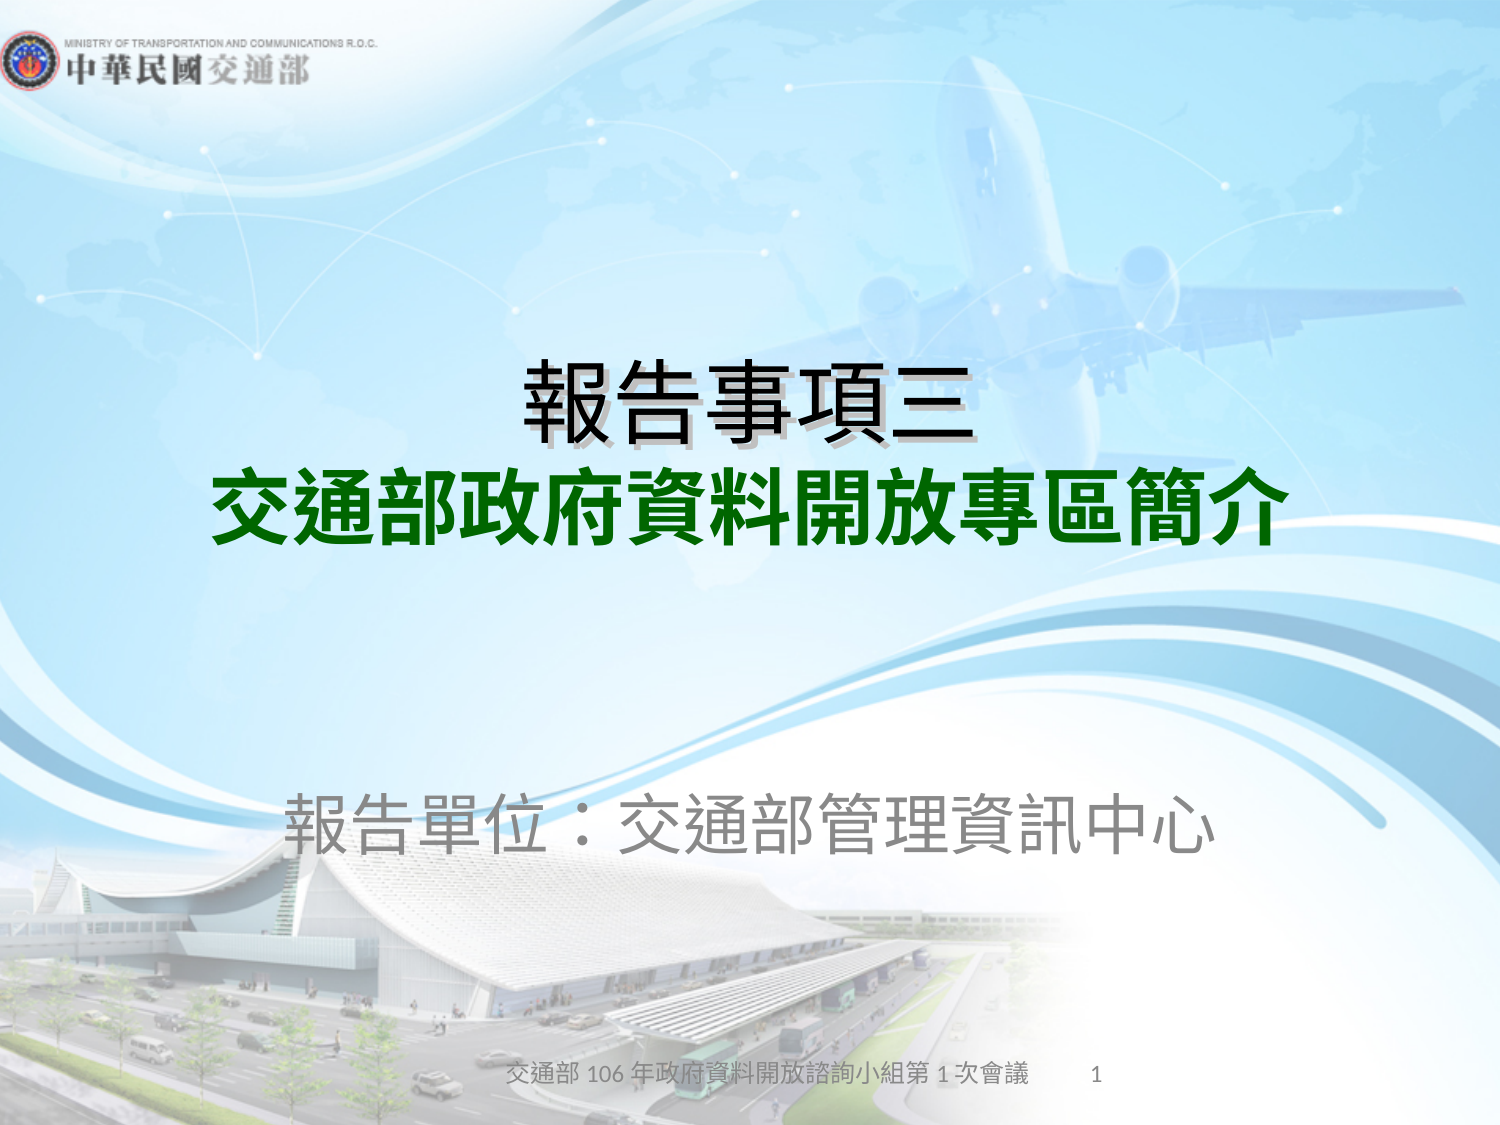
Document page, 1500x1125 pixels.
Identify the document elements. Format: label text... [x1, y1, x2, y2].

text_box 報告事項三 交通部政府資料開放專區簡介 [112, 278, 1388, 622]
text_box 交通部106年政府資料開放諮詢小組第1次會議 [454, 1042, 1081, 1103]
text_box 報告單位：交通部管理資訊中心 [225, 775, 1276, 925]
text_box 1 [1081, 1042, 1426, 1103]
